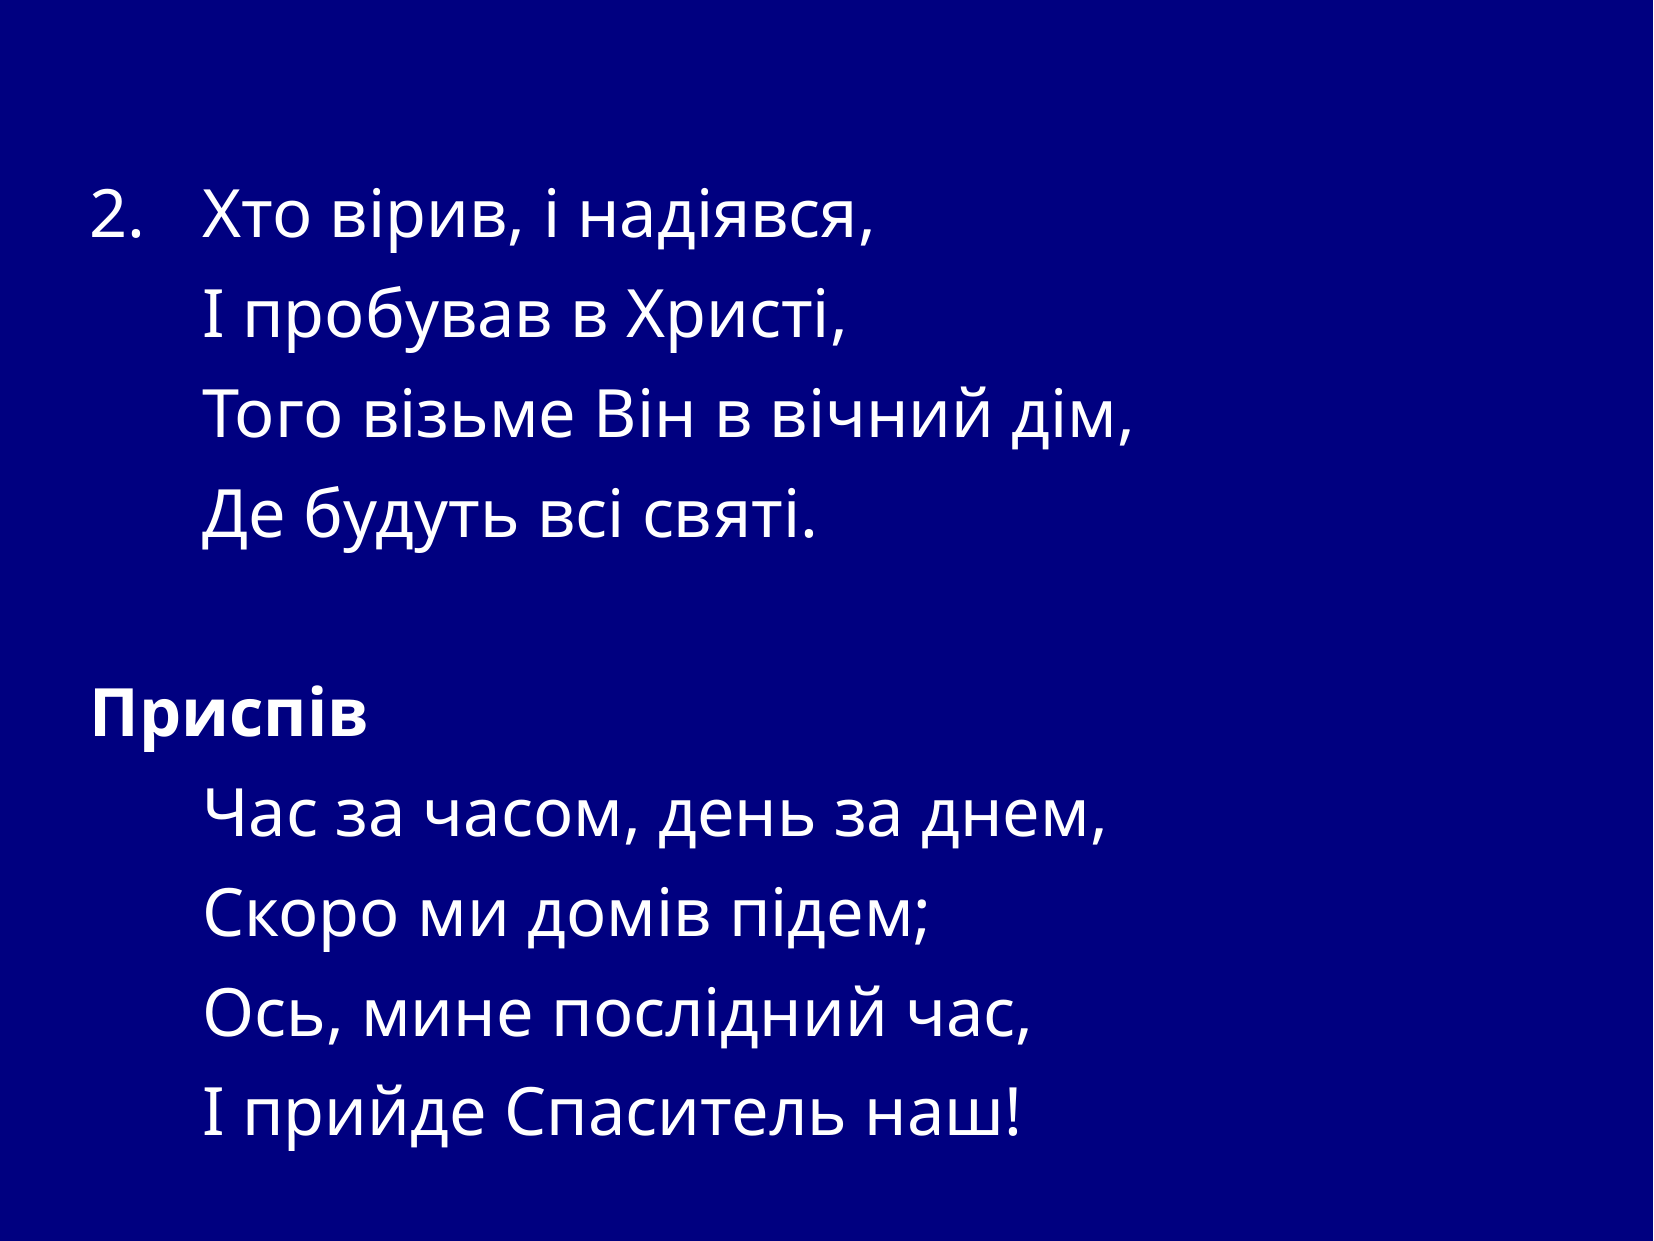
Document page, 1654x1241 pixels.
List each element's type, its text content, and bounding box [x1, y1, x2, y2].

text_box 2. Хто вірив, і надіявся, І пробував в Христі, Того візьме Він в вічний дім, Де будуть всі святі. Приспів Час за часом, день за днем, Скоро ми домів підем; Ось, мине послідний час, І прийде Спаситель наш! [75, 150, 1576, 1163]
